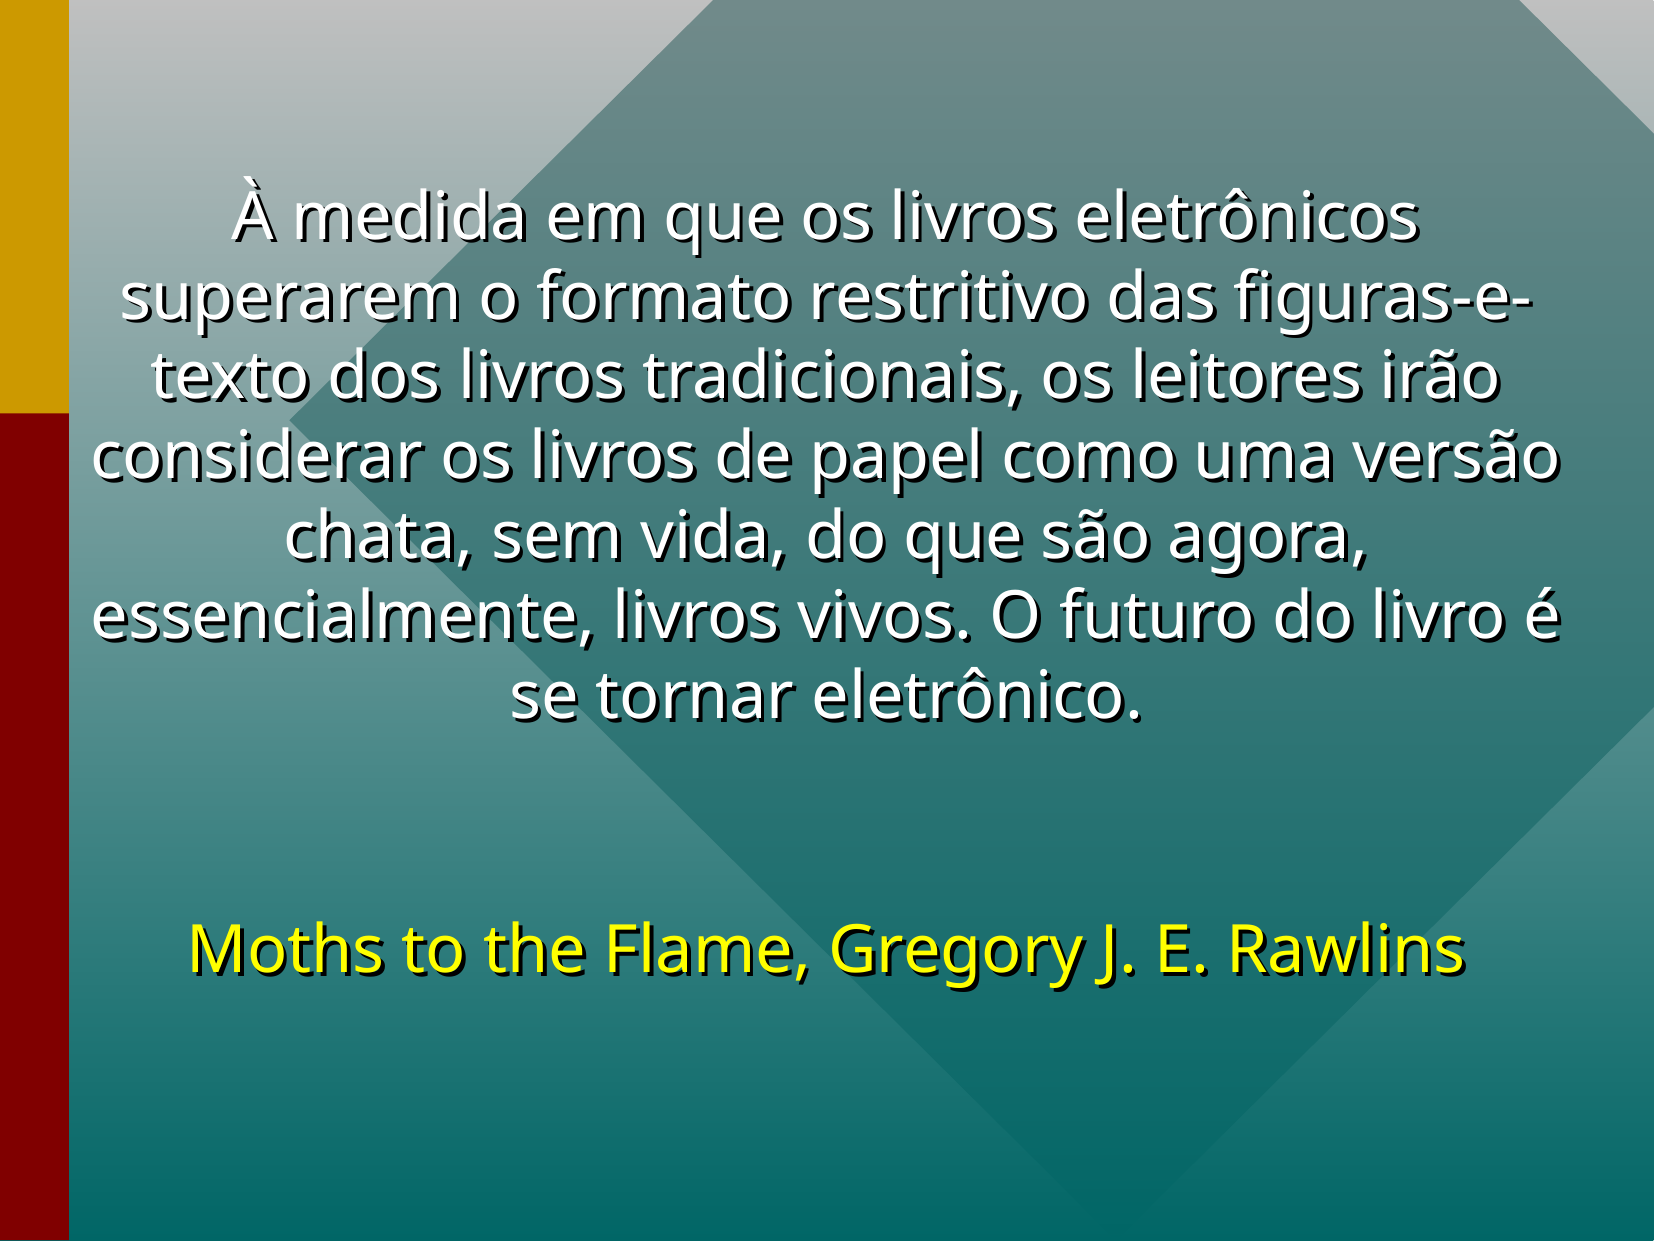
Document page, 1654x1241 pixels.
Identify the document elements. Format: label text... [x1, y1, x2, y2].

subtitle À medida em que os livros eletrônicos superarem o formato restritivo das figuras-e-texto dos livros tradicionais, os leitores irão considerar os livros de papel como uma versão chata, sem vida, do que são agora, essencialmente, livros vivos. O futuro do livro é se tornar eletrônico. Moths to the Flame, Gregory J. E. Rawlins [82, 49, 1571, 1109]
